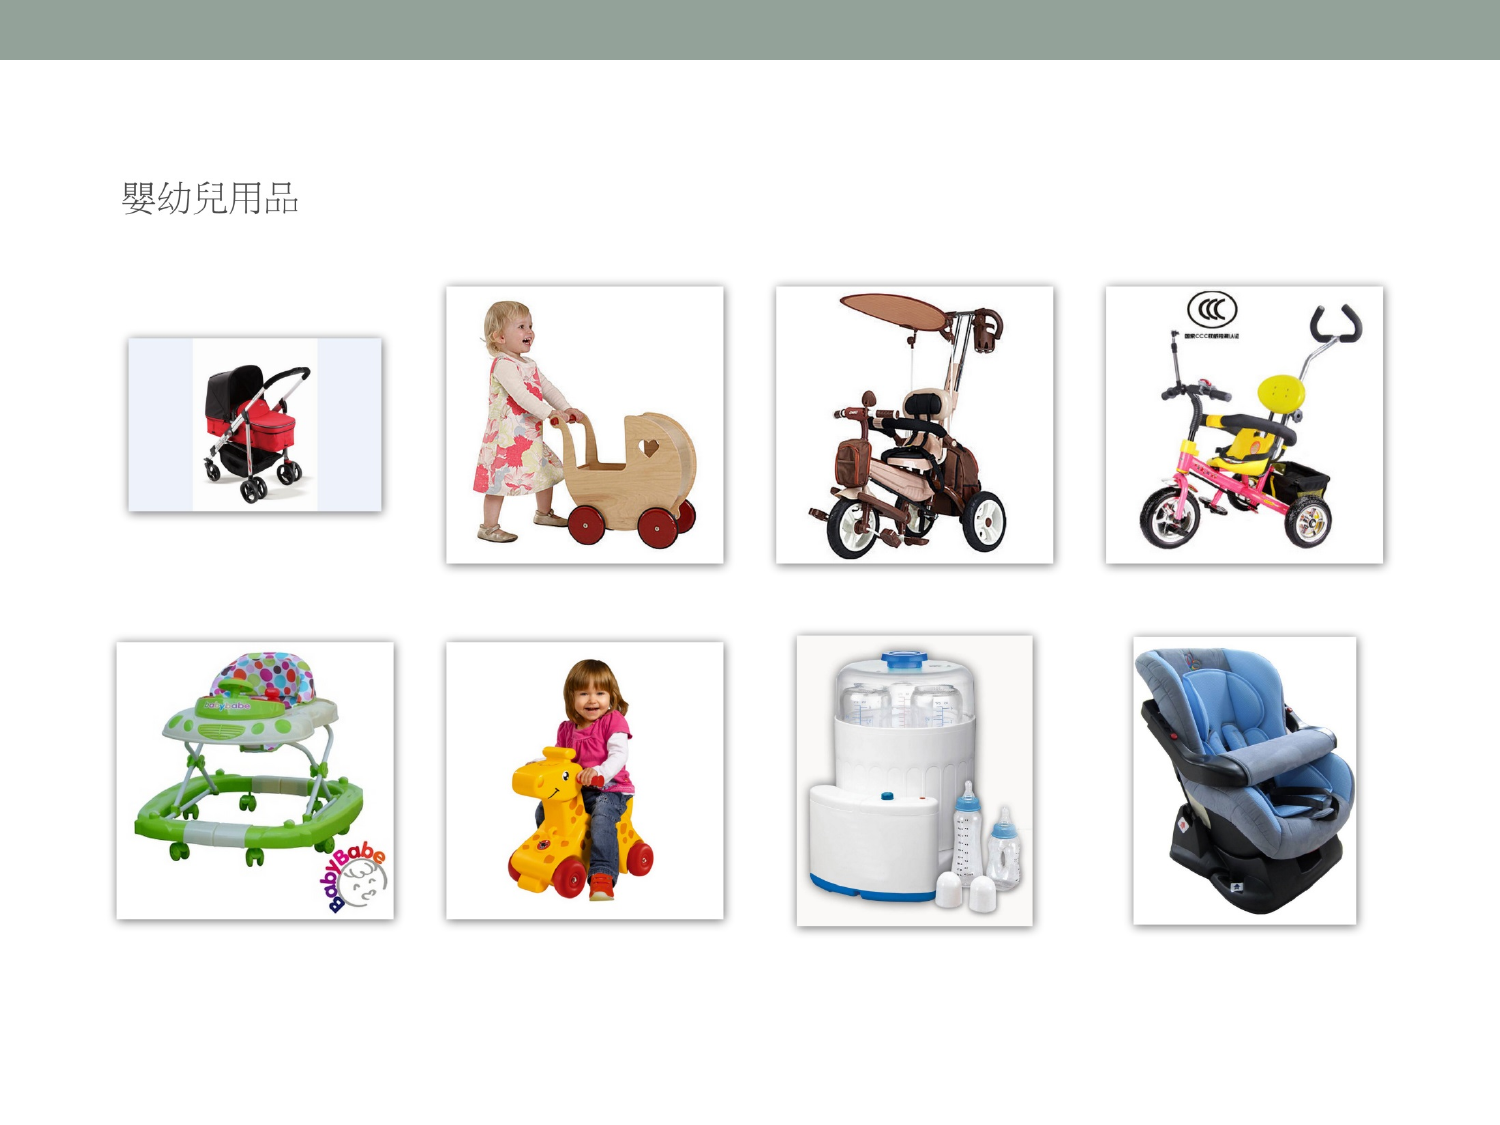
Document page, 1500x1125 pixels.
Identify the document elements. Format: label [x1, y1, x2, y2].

picture [0, 112, 1500, 1013]
